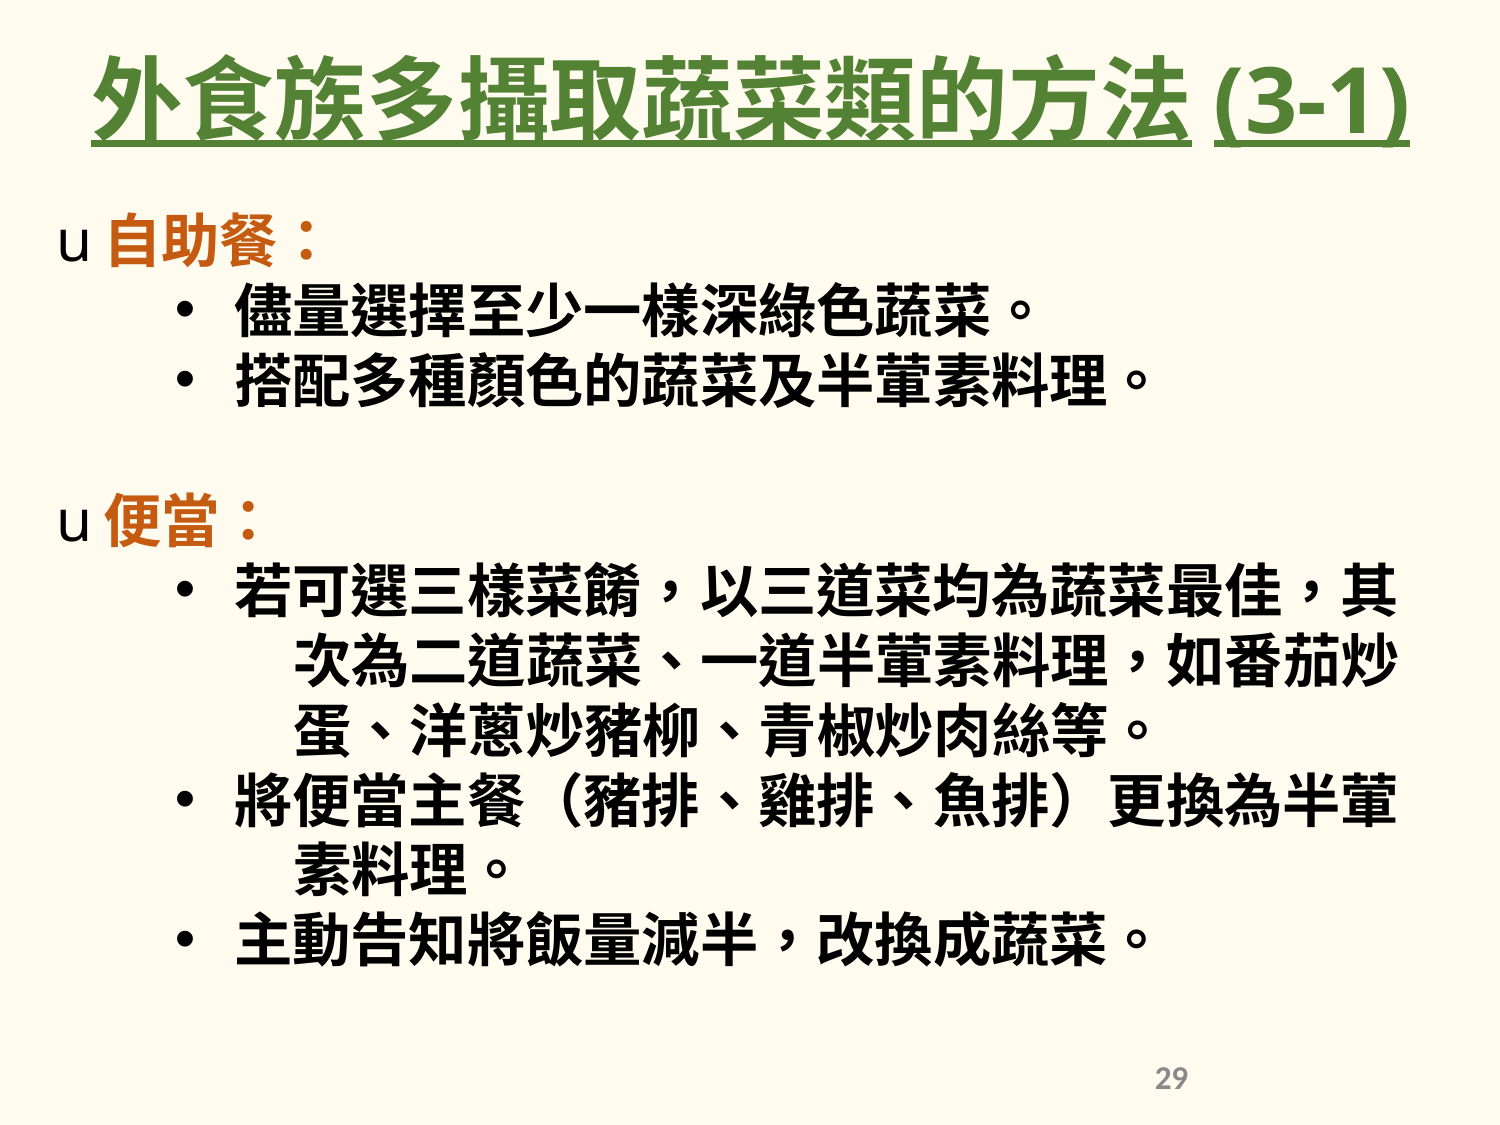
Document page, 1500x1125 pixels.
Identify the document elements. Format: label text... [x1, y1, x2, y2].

text_box 自助餐： 儘量選擇至少一樣深綠色蔬菜。 搭配多種顏色的蔬菜及半葷素料理。 便當： 若可選三樣菜餚，以三道菜均為蔬菜最佳，其次為二道蔬菜、一道半葷素料理，如番茄炒蛋、洋蔥炒豬柳、青椒炒肉絲等。 將便當主餐（豬排、雞排、魚排）更換為半葷素料理。 主動告知將飯量減半，改換成蔬菜。 [41, 196, 1471, 989]
text_box 外食族多攝取蔬菜類的方法(3-1) [59, 34, 1442, 161]
text_box 29 [1139, 1046, 1478, 1107]
